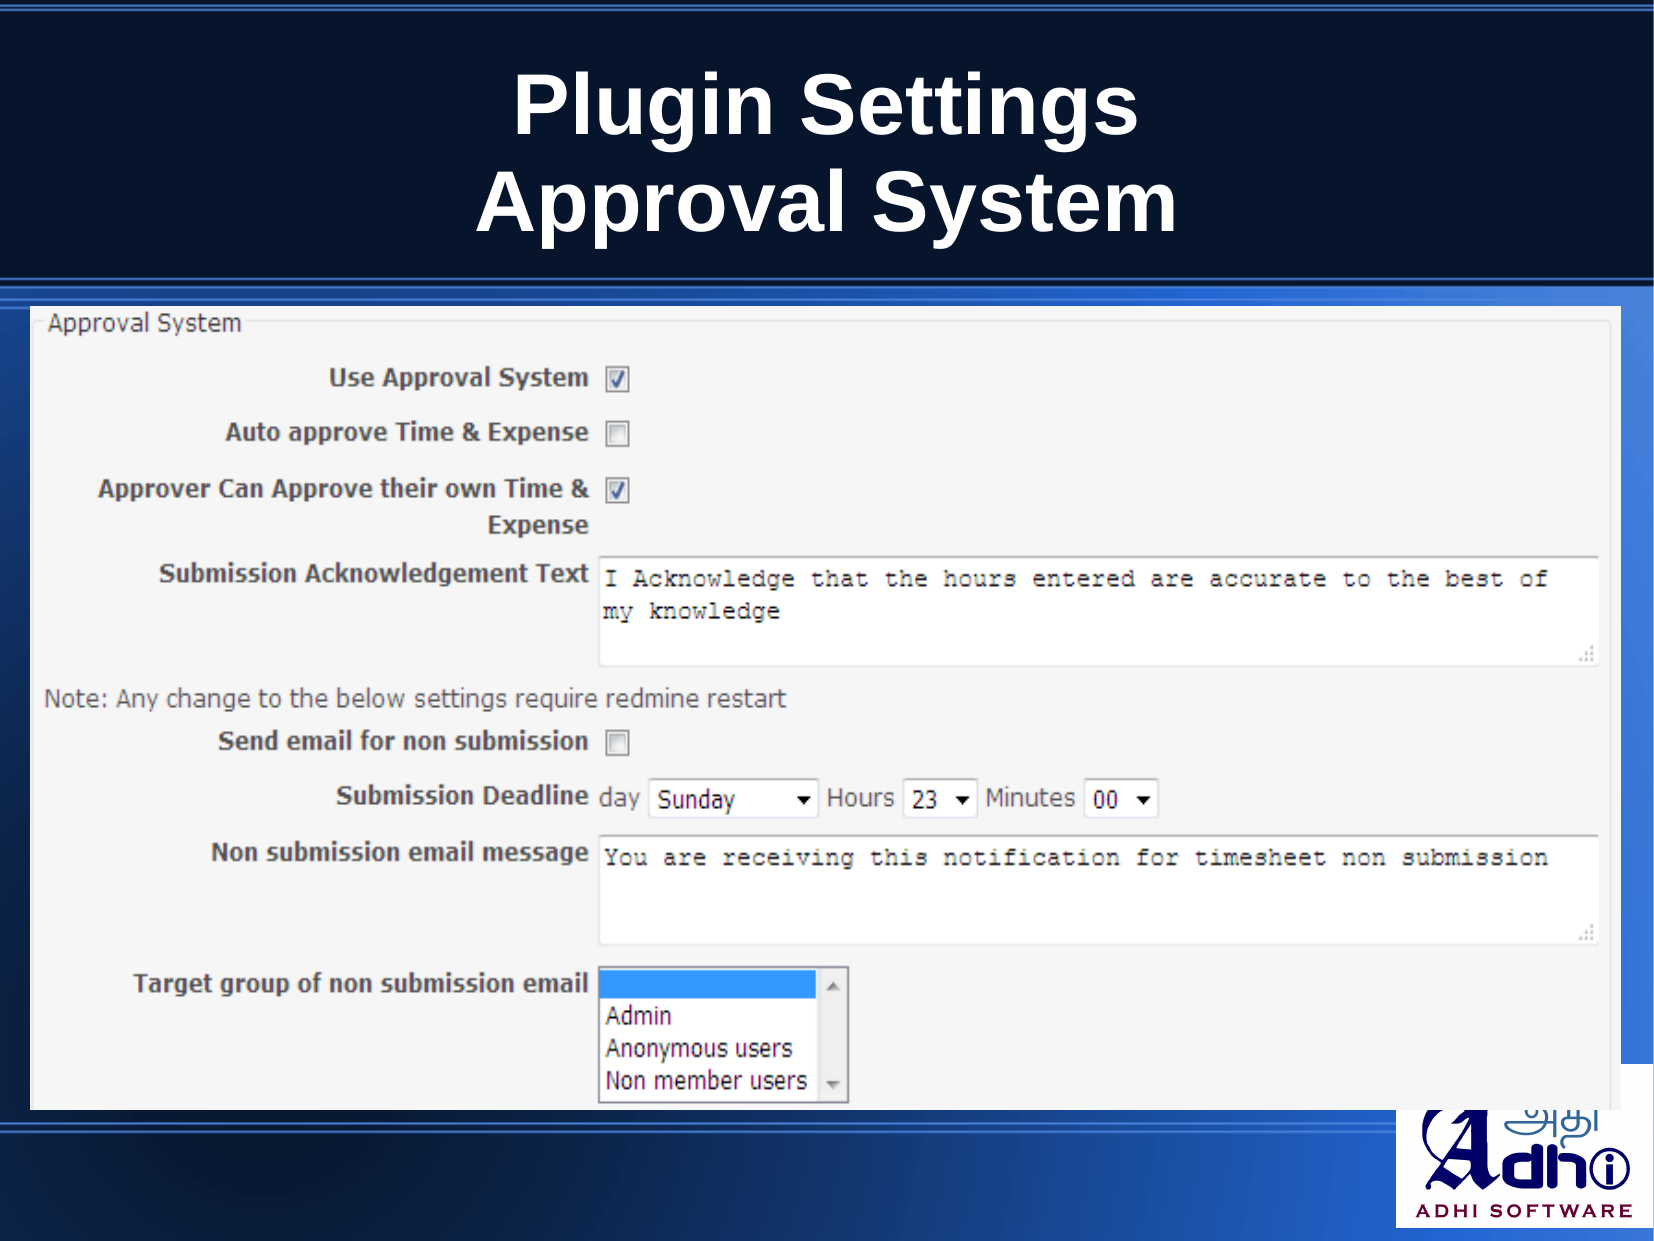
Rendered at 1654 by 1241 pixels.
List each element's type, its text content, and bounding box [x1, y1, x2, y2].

picture [0, 0, 1654, 1241]
title Plugin Settings Approval System [82, 49, 1571, 257]
